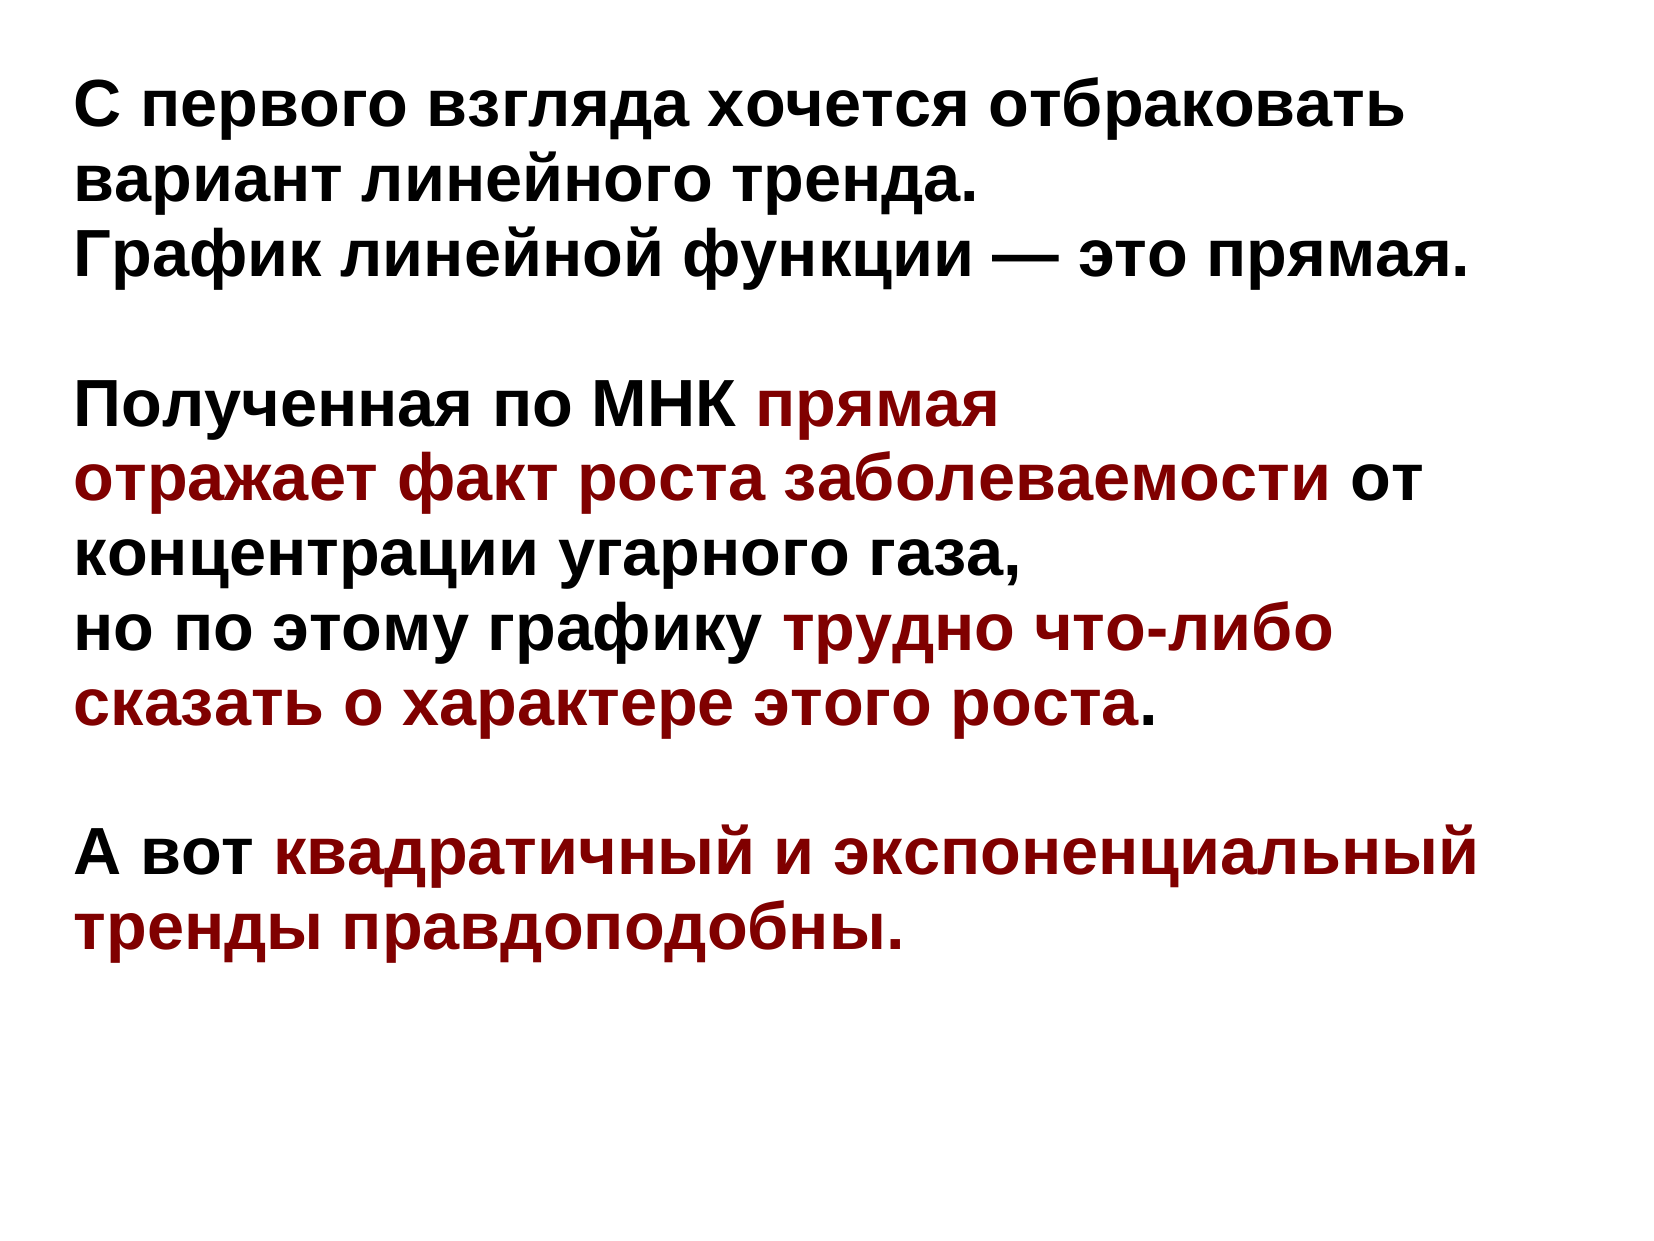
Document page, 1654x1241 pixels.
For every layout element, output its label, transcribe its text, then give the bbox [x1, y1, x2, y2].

text_box С первого взгляда хочется отбраковать вариант линейного тренда. График линейной функции ― это прямая. Полученная по МНК прямая отражает факт роста заболеваемости от концентрации угарного газа, но по этому графику трудно что-либо сказать о характере этого роста. А вот квадратичный и экспоненциальный тренды правдоподобны. [59, 59, 1595, 972]
